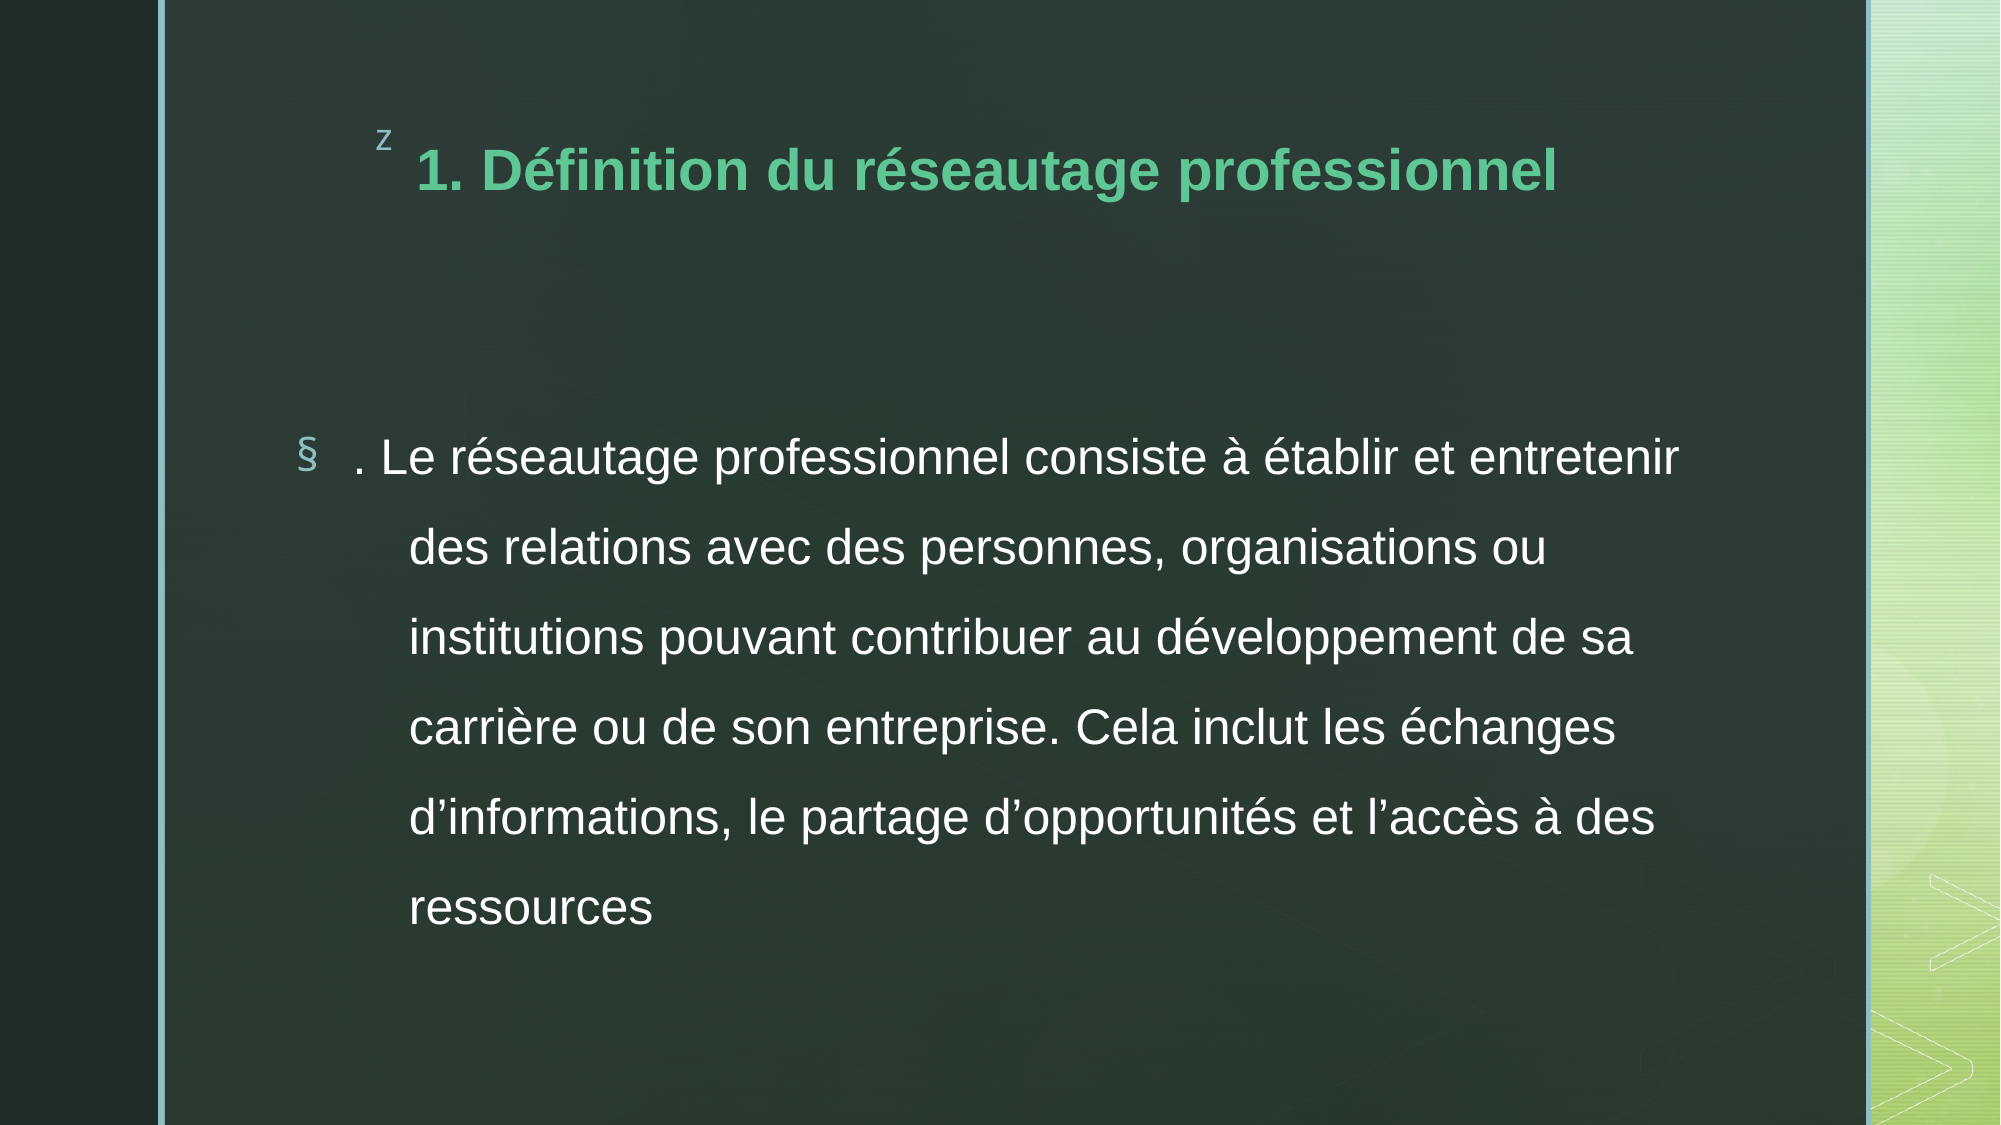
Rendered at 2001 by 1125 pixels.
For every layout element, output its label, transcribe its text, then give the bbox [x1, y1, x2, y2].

title 1. Définition du réseautage professionnel [242, 132, 1734, 310]
list . Le réseautage professionnel consiste à établir et entretenir des relations avec des personnes, organisations ou institutions pouvant contribuer au développement de sa carrière ou de son entreprise. Cela inclut les échanges d’informations, le partage d’opportunités et l’accès à des ressources [280, 336, 1734, 993]
